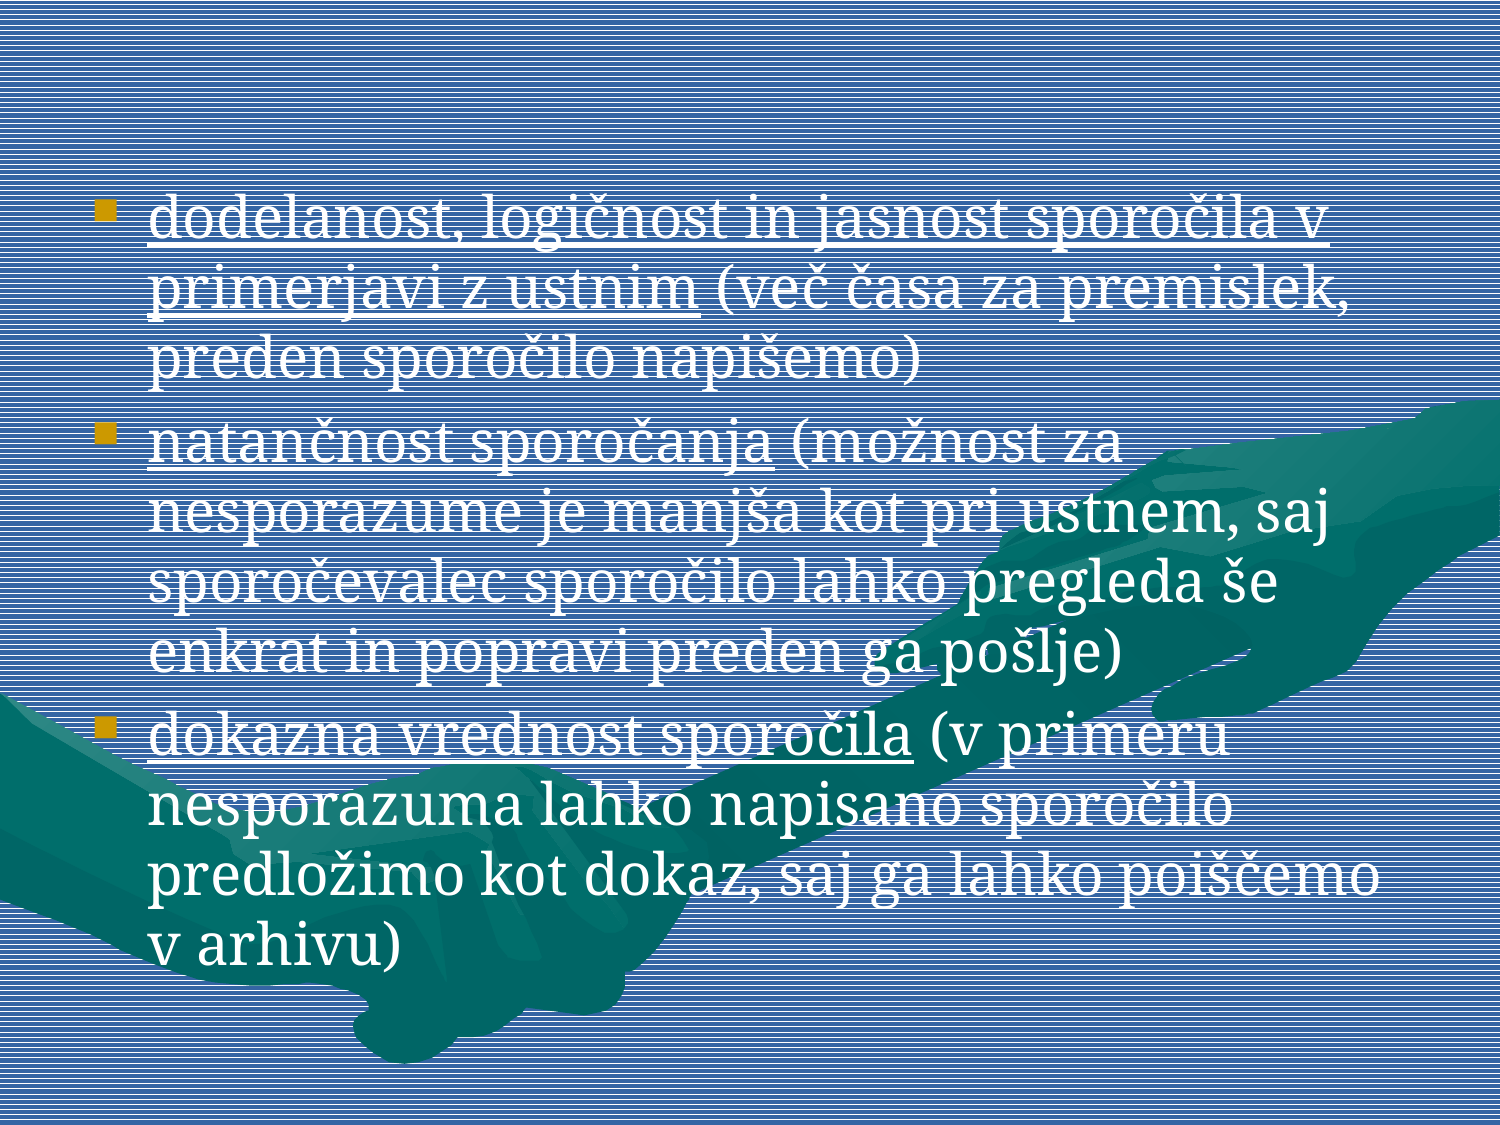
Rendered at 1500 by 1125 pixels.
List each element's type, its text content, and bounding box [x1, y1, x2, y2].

list dodelanost, logičnost in jasnost sporočila v primerjavi z ustnim (več časa za premislek, preden sporočilo napišemo) natančnost sporočanja (možnost za nesporazume je manjša kot pri ustnem, saj sporočevalec sporočilo lahko pregleda še enkrat in popravi preden ga pošlje) dokazna vrednost sporočila (v primeru nesporazuma lahko napisano sporočilo predložimo kot dokaz, saj ga lahko poiščemo v arhivu) [76, 172, 1427, 944]
